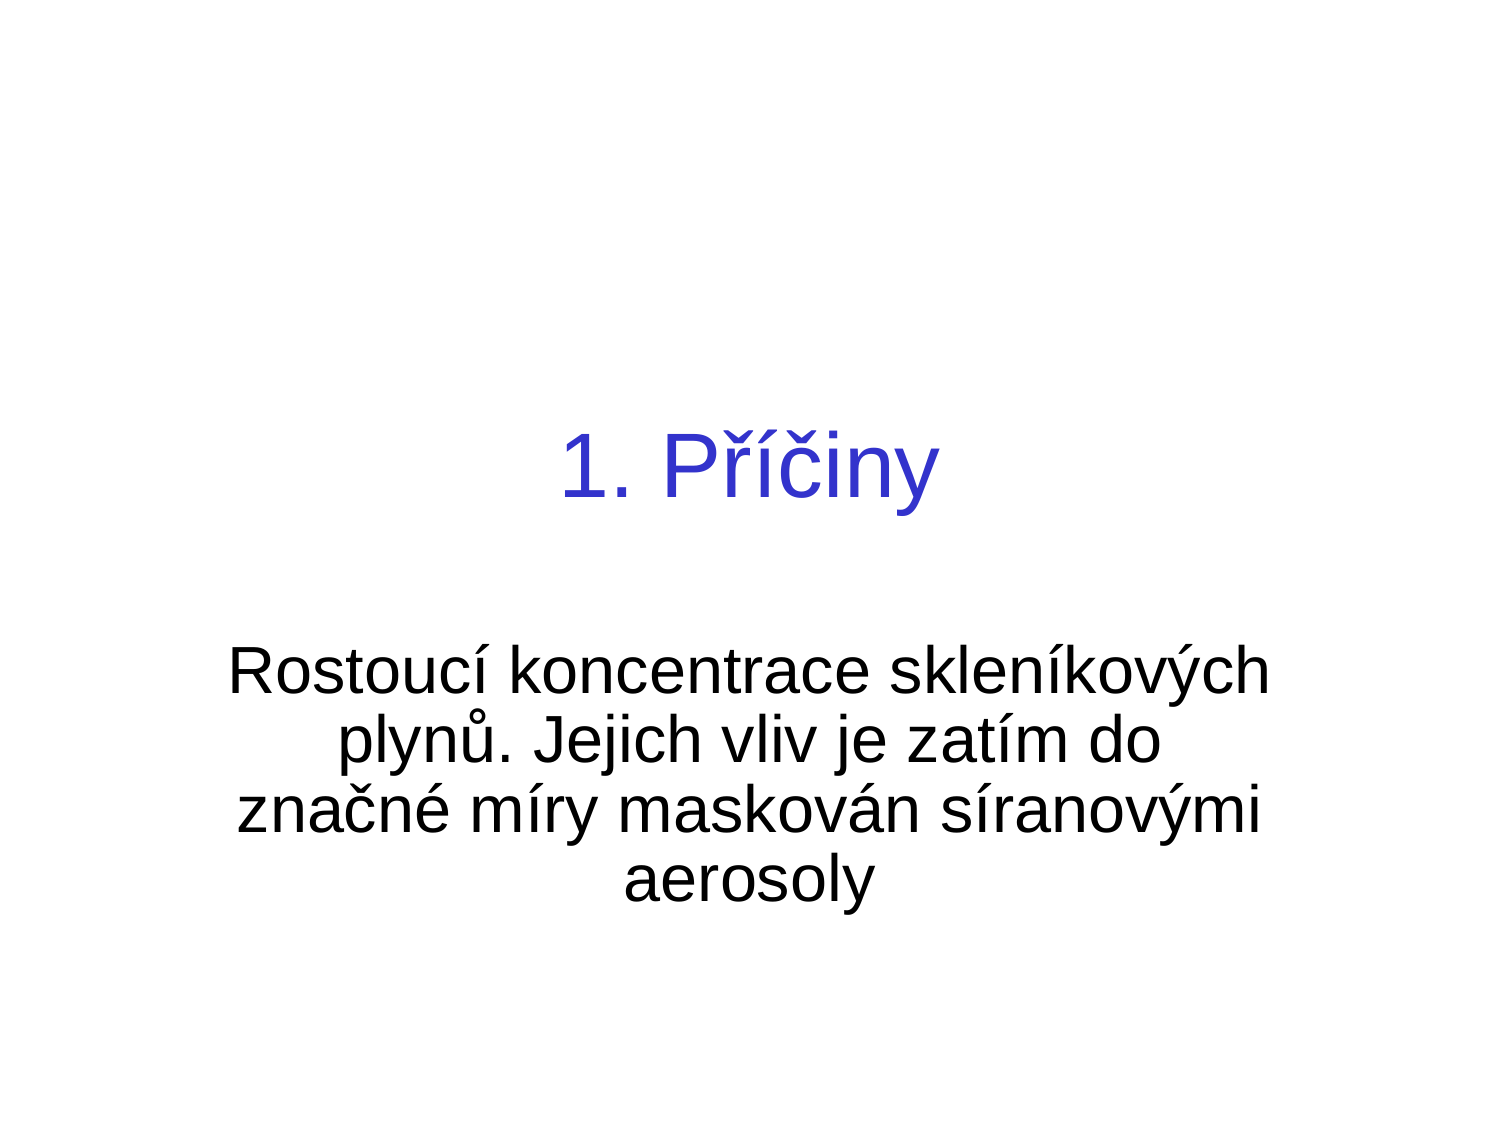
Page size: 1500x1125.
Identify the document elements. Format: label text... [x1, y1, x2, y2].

title 1. Příčiny [112, 374, 1388, 563]
subtitle Rostoucí koncentrace skleníkových plynů. Jejich vliv je zatím do značné míry maskován síranovými aerosoly [225, 637, 1276, 926]
